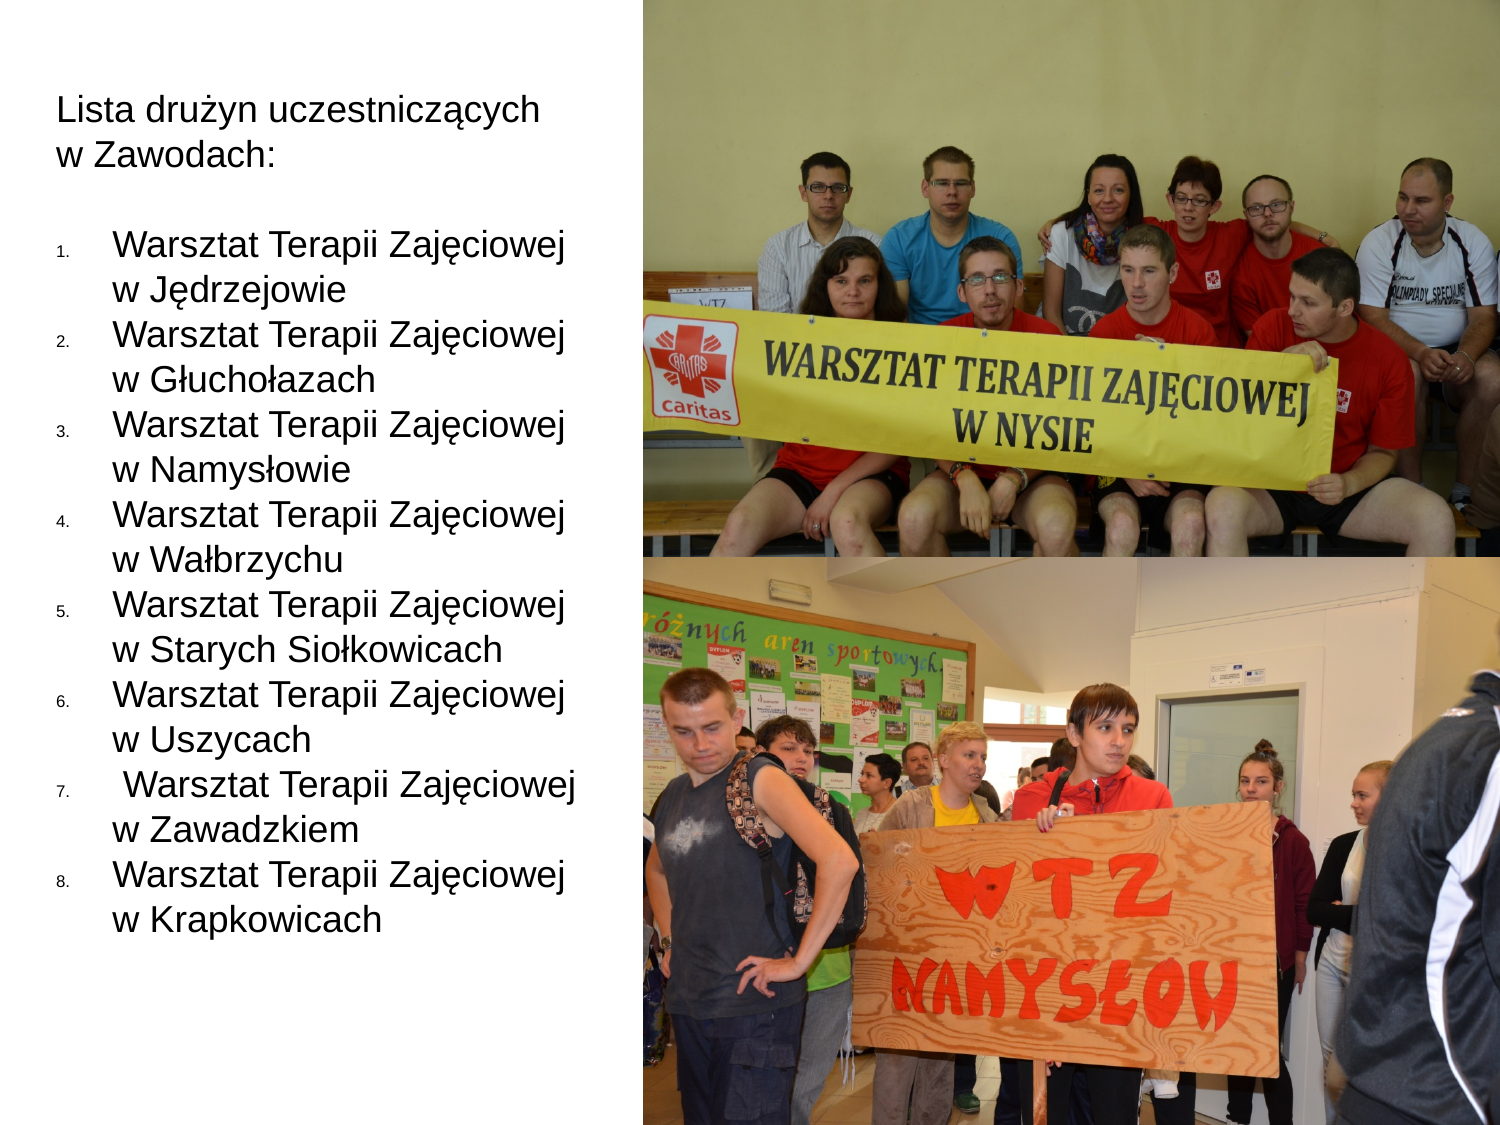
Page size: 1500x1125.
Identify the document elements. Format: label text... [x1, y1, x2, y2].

picture [643, 0, 1500, 1125]
text_box Lista drużyn uczestniczących w Zawodach: Warsztat Terapii Zajęciowej w Jędrzejowie Warsztat Terapii Zajęciowej w Głuchołazach Warsztat Terapii Zajęciowej w Namysłowie Warsztat Terapii Zajęciowej w Wałbrzychu Warsztat Terapii Zajęciowej w Starych Siołkowicach Warsztat Terapii Zajęciowej w Uszycach Warsztat Terapii Zajęciowej w Zawadzkiem Warsztat Terapii Zajęciowej w Krapkowicach [41, 78, 597, 1125]
